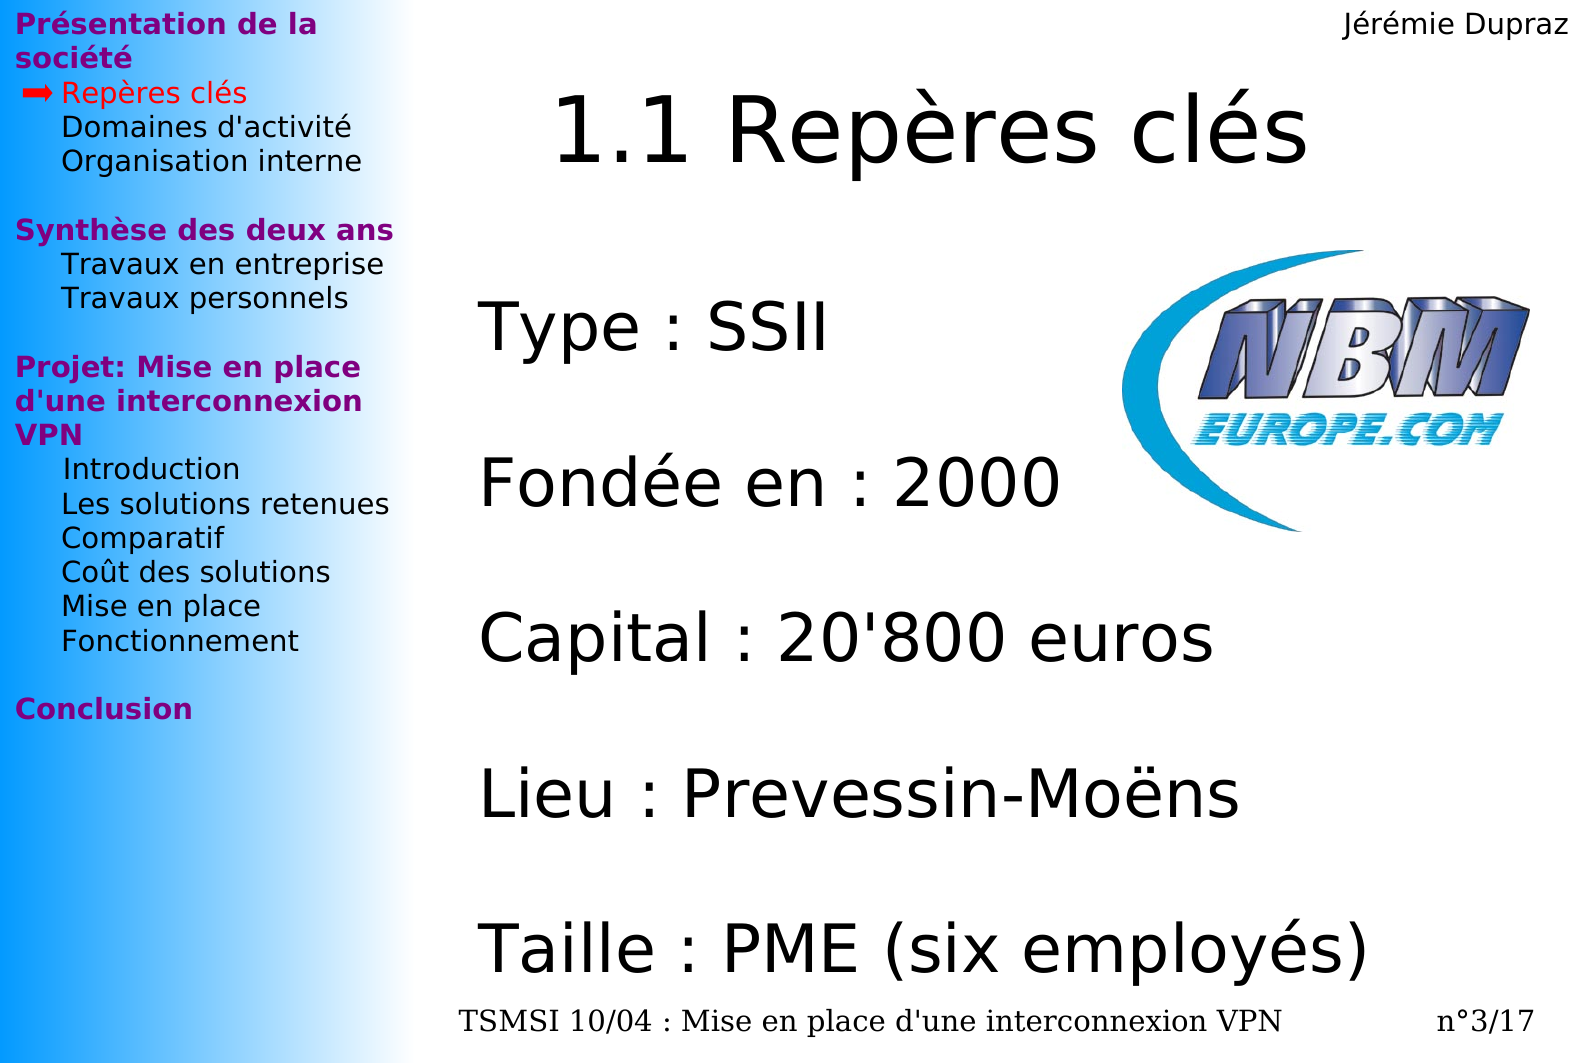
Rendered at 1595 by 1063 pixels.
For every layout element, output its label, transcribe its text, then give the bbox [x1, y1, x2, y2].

picture [1122, 250, 1530, 532]
text_box Présentation de la société Repères clés Domaines d'activité Organisation interne Synthèse des deux ans Travaux en entreprise Travaux personnels Projet: Mise en place d'une interconnexion VPN Introduction Les solutions retenues Comparatif Coût des solutions Mise en place Fonctionnement Conclusion [0, 0, 414, 1063]
title 1.1 Repères clés [354, 42, 1506, 220]
subtitle Type : SSII Fondée en : 2000 Capital : 20'800 euros Lieu : Prevessin-Moëns Taille : PME (six employés) [442, 248, 1515, 951]
text_box [22, 84, 53, 102]
